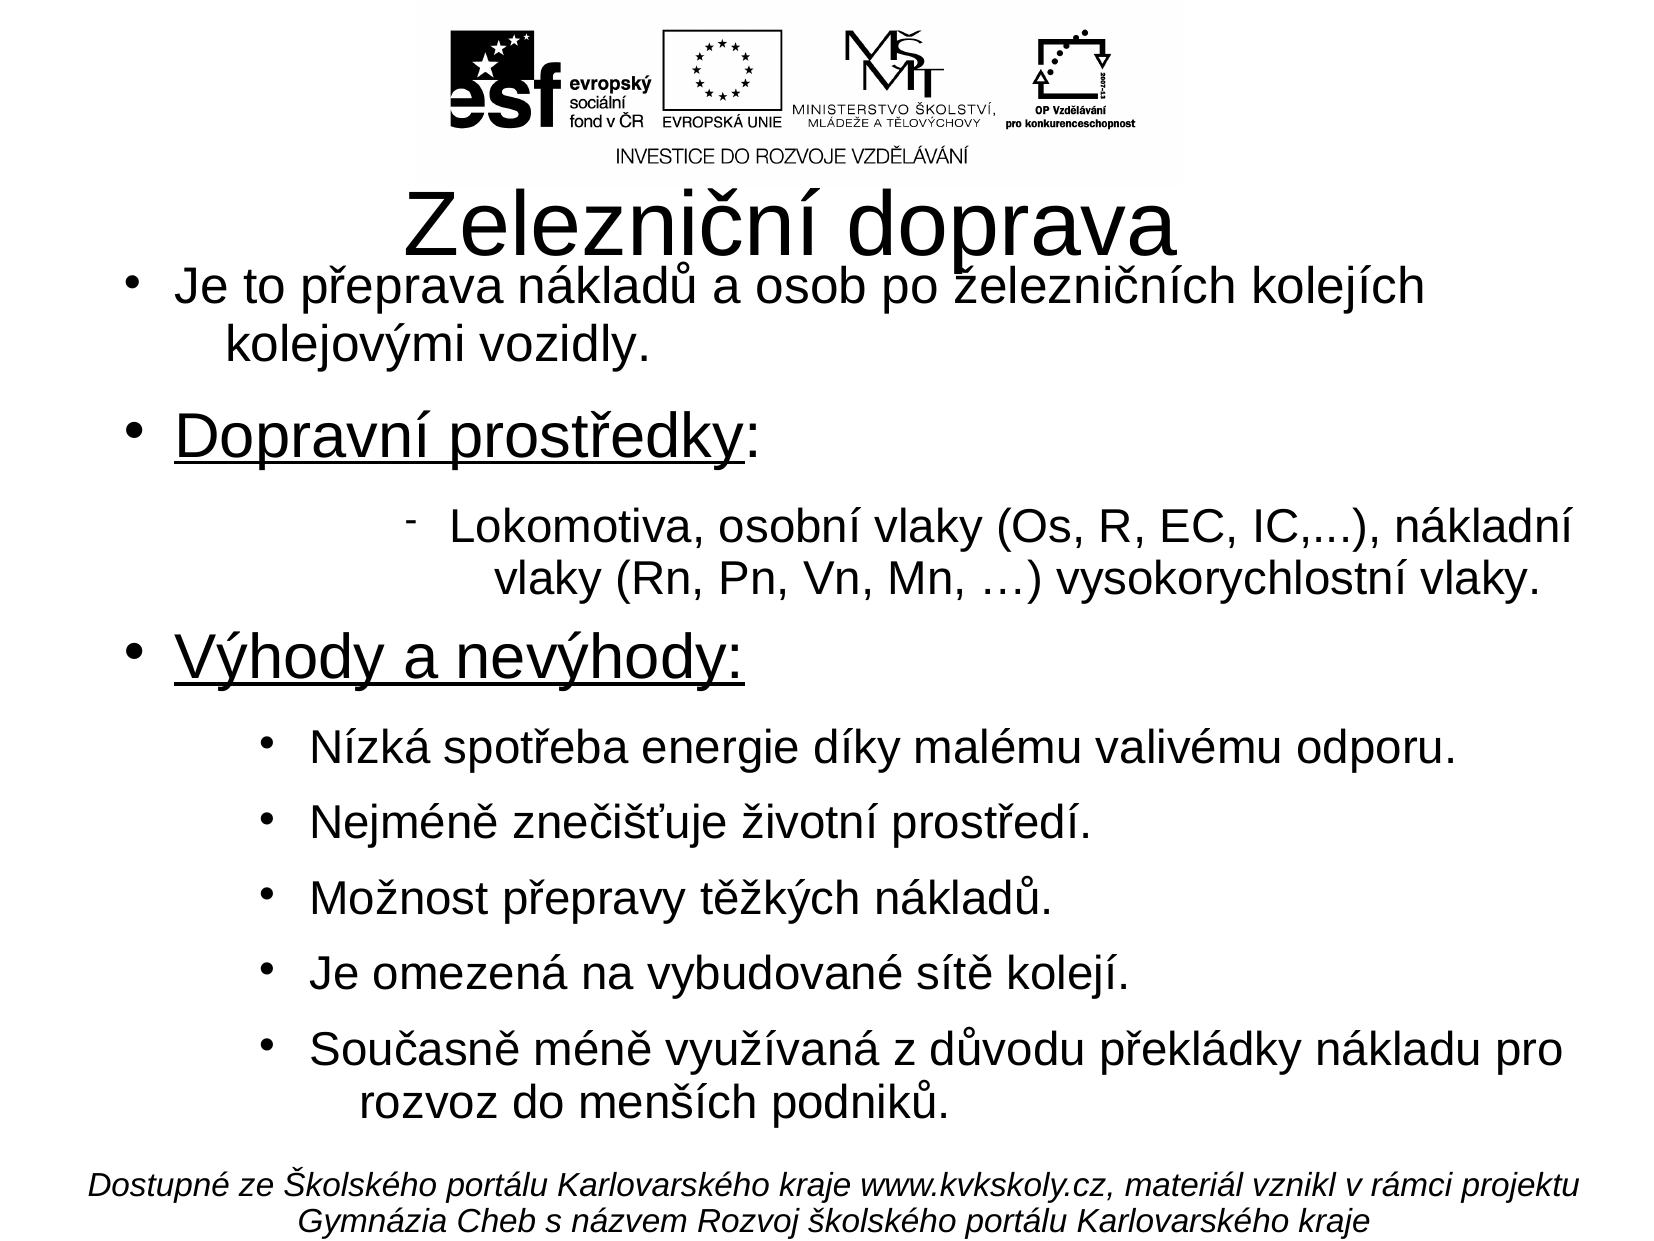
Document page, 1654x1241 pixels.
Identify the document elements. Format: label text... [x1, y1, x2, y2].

title Železniční doprava [47, 117, 1536, 325]
list Je to přeprava nákladů a osob po železničních kolejích kolejovými vozidly. Dopravní prostředky: Lokomotiva, osobní vlaky (Os, R, EC, IC,...), nákladní vlaky (Rn, Pn, Vn, Mn, …) vysokorychlostní vlaky. Výhody a nevýhody: Nízká spotřeba energie díky malému valivému odporu. Nejméně znečišťuje životní prostředí. Možnost přepravy těžkých nákladů. Je omezená na vybudované sítě kolejí. Současně méně využívaná z důvodu překládky nákladu pro rozvoz do menších podniků. [90, 254, 1579, 1168]
text_box Dostupné ze Školského portálu Karlovarského kraje www.kvkskoly.cz, materiál vznikl v rámci projektu Gymnázia Cheb s názvem Rozvoj školského portálu Karlovarského kraje [45, 1168, 1625, 1241]
picture [414, 0, 1182, 188]
